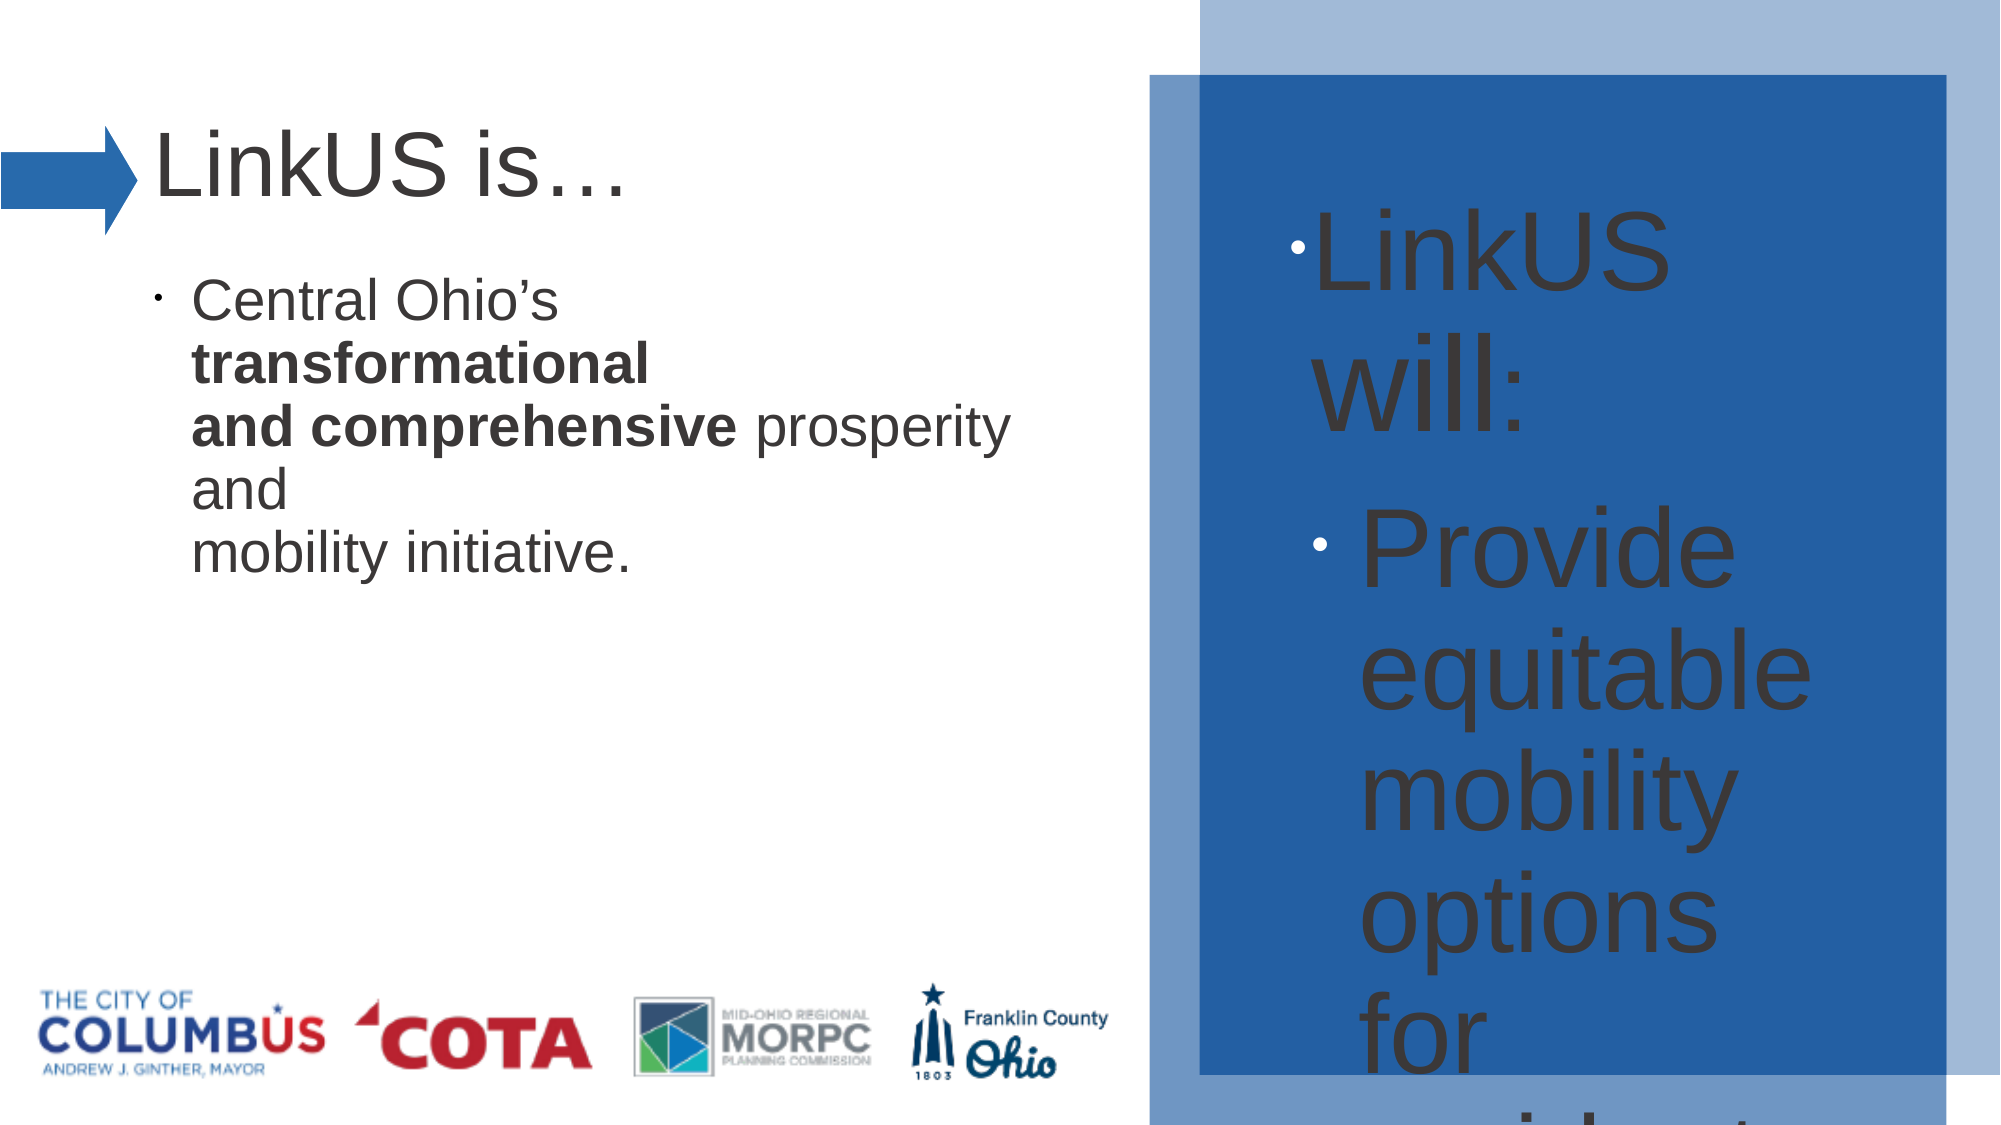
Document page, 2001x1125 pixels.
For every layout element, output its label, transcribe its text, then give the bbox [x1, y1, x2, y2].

list Central Ohio’s transformational and comprehensive prosperity and mobility initiative. [139, 262, 1051, 1015]
list LinkUS will: Provide equitable mobility options for residents and visitors Ensure access to jobs and affordable housing Promote economic growth Improve sustainability [1274, 185, 1887, 988]
picture [27, 967, 900, 1098]
text_box [0, 121, 139, 240]
title LinkUS is… [139, 109, 1000, 262]
picture [907, 979, 1112, 1088]
